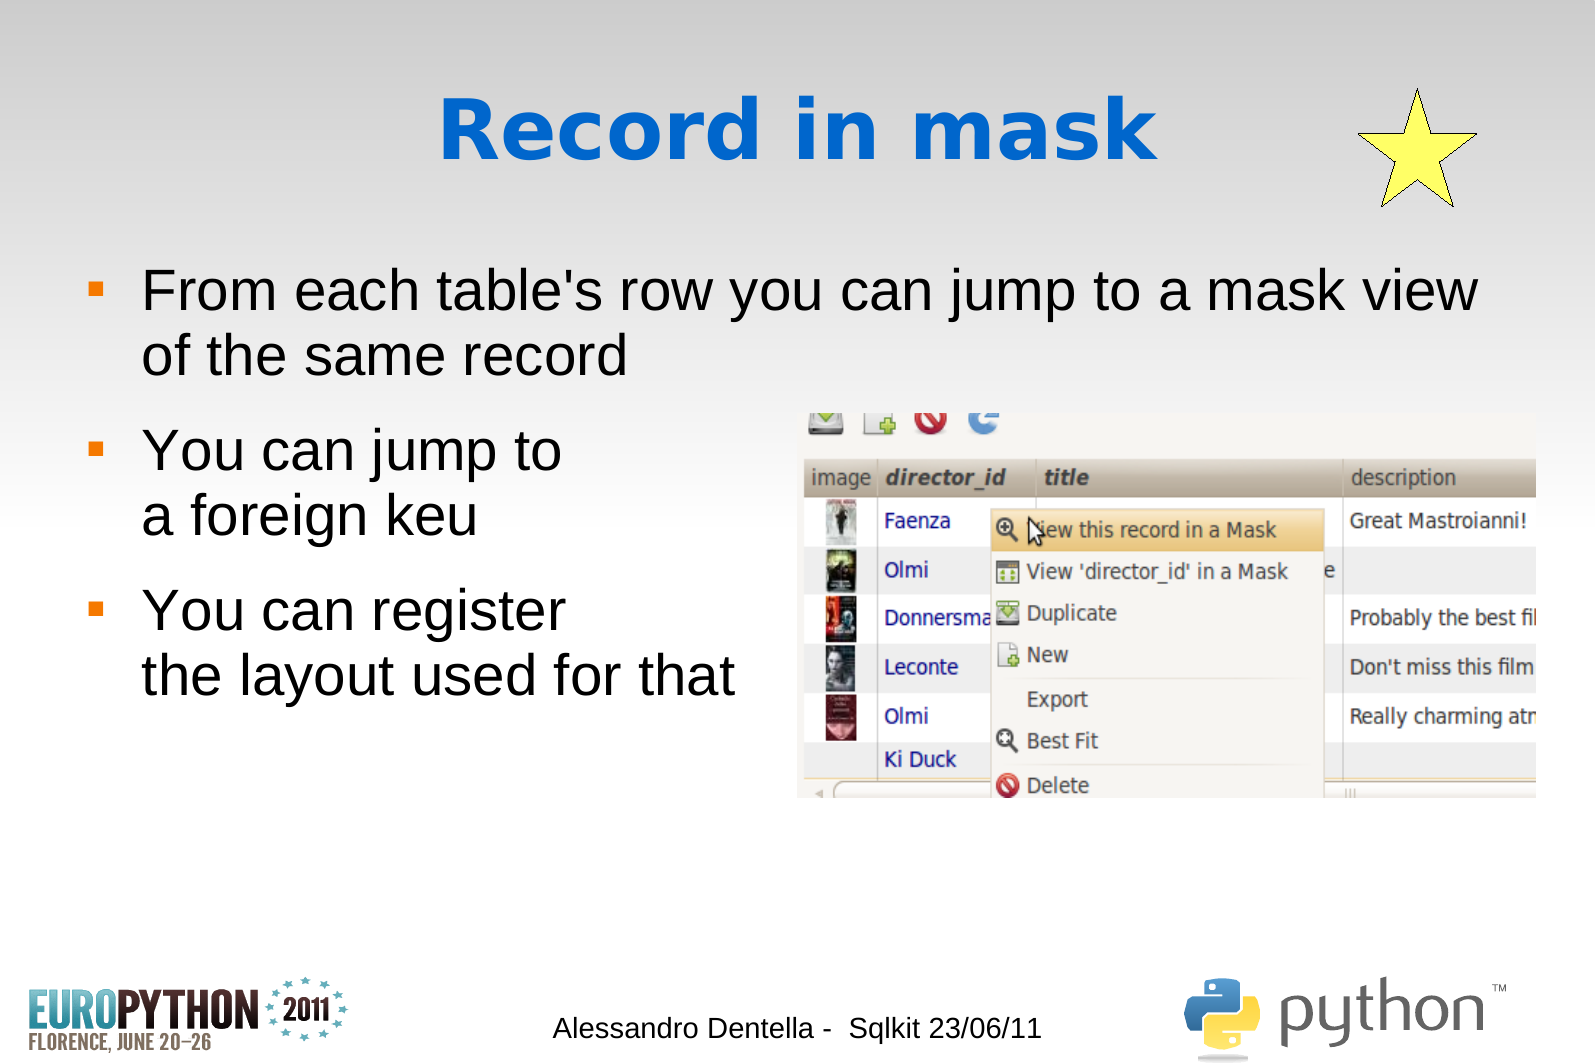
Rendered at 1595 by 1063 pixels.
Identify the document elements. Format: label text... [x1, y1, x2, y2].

text_box [1358, 88, 1477, 207]
picture [29, 974, 355, 1058]
title Record in mask [79, 49, 1515, 213]
picture [797, 413, 1536, 798]
list From each table's row you can jump to a mask view of the same record You can jump to a foreign keu You can register the layout used for that [70, 258, 1506, 945]
